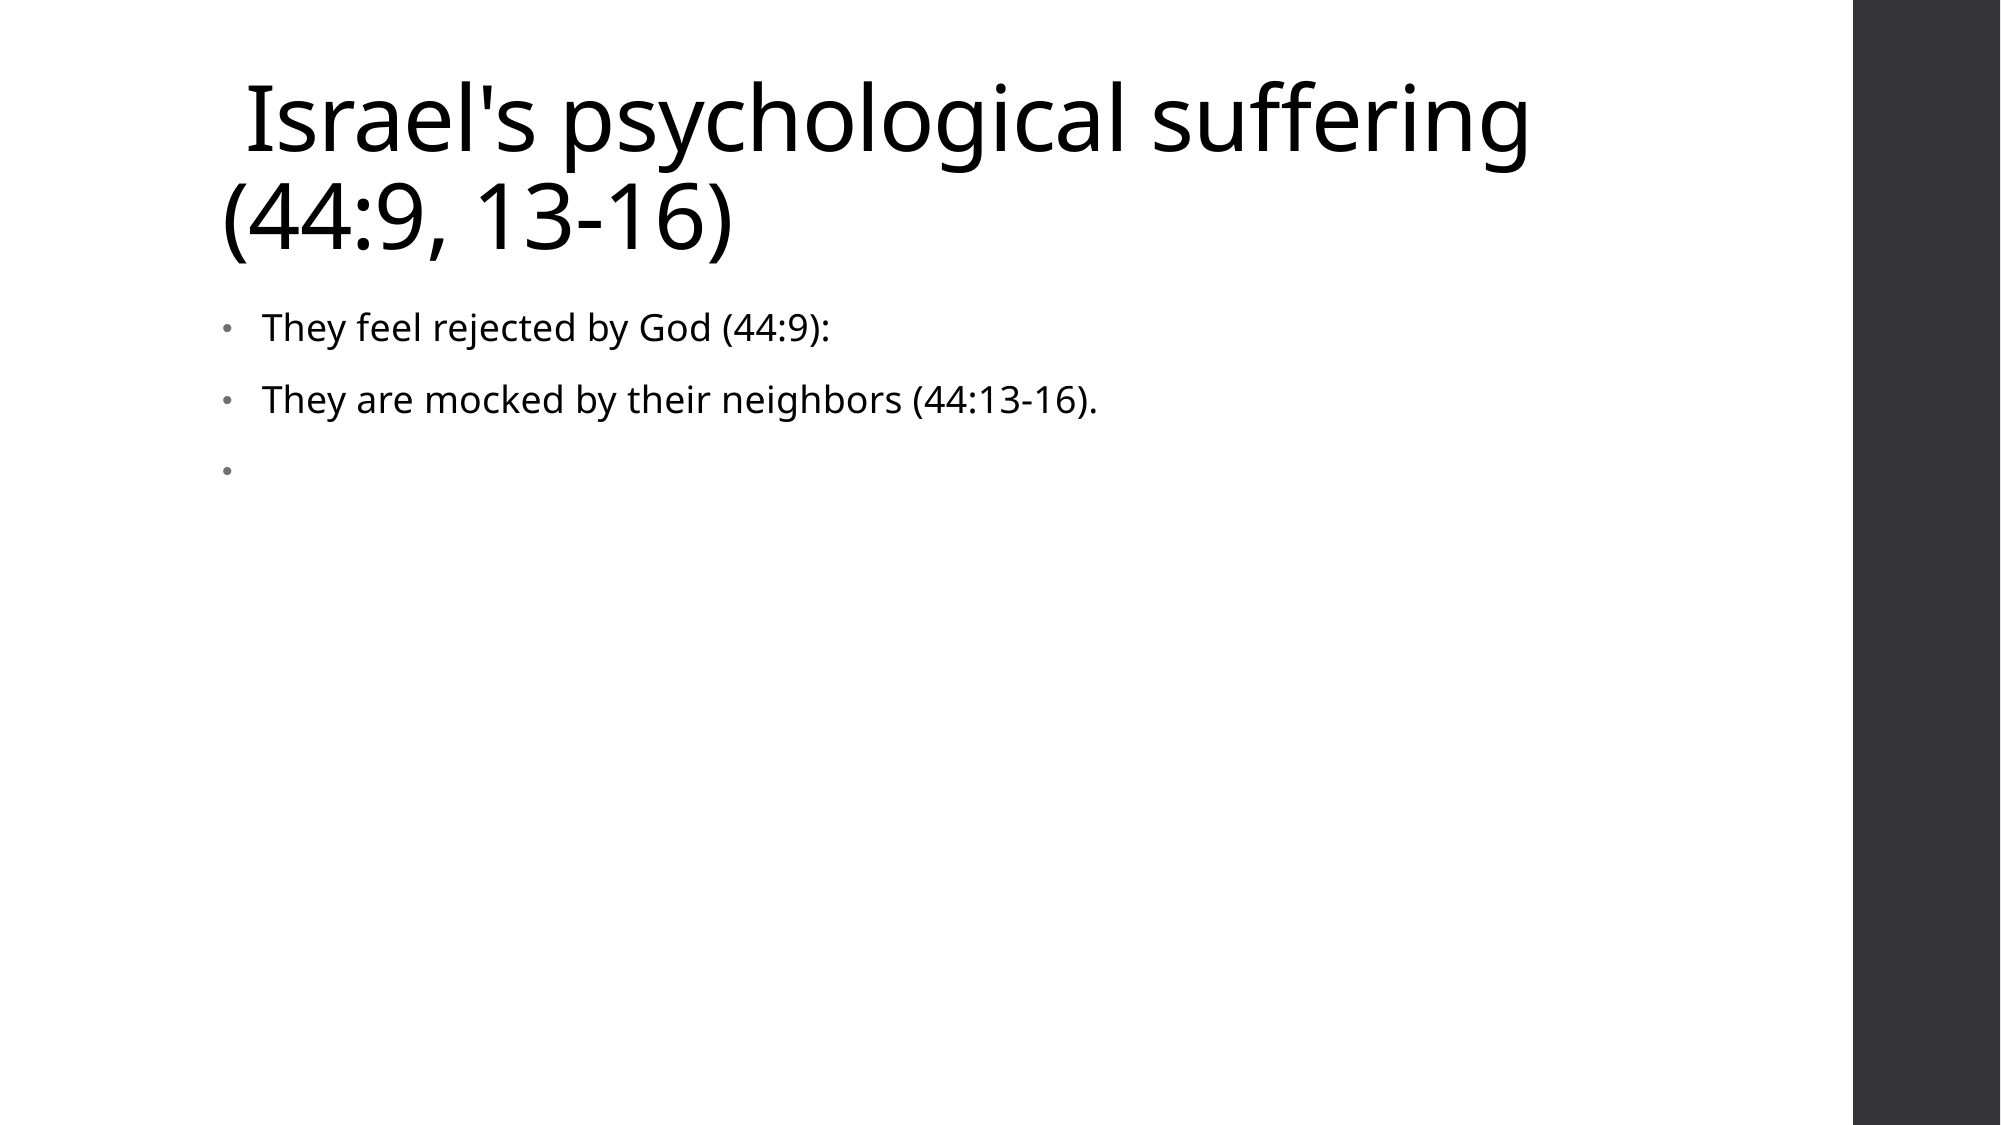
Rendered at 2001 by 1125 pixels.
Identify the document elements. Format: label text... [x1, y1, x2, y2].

title Israel's psychological suffering (44:9, 13-16) [206, 60, 1797, 278]
list They feel rejected by God (44:9): They are mocked by their neighbors (44:13-16). [206, 299, 1617, 1014]
